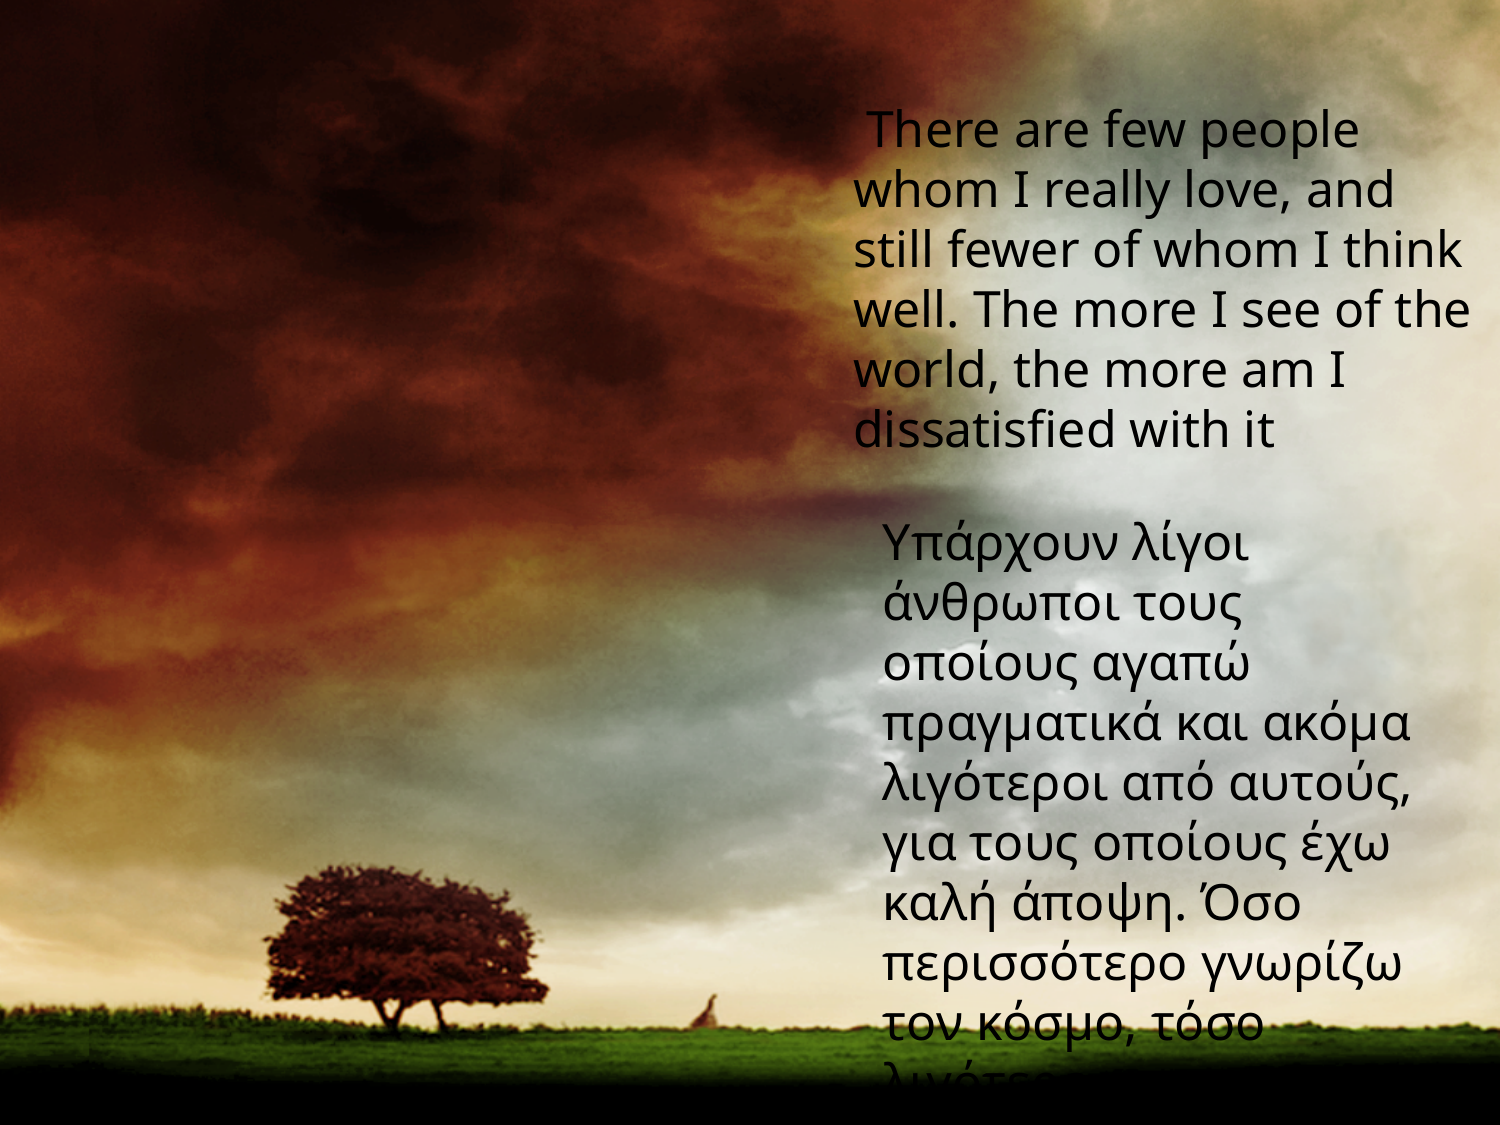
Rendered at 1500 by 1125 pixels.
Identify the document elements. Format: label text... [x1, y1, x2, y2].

picture [0, 0, 1500, 1125]
text_box Υπάρχουν λίγοι άνθρωποι τους οποίους αγαπώ πραγματικά και ακόμα λιγότεροι από αυτούς, για τους οποίους έχω καλή άποψη. Όσο περισσότερο γνωρίζω τον κόσμο, τόσο λιγότερο ικανοποιημένος είμαι μ’ αυτόν. [868, 503, 1459, 1125]
text_box There are few people whom I really love, and still fewer of whom I think well. The more I see of the world, the more am I dissatisfied with it [838, 90, 1500, 465]
